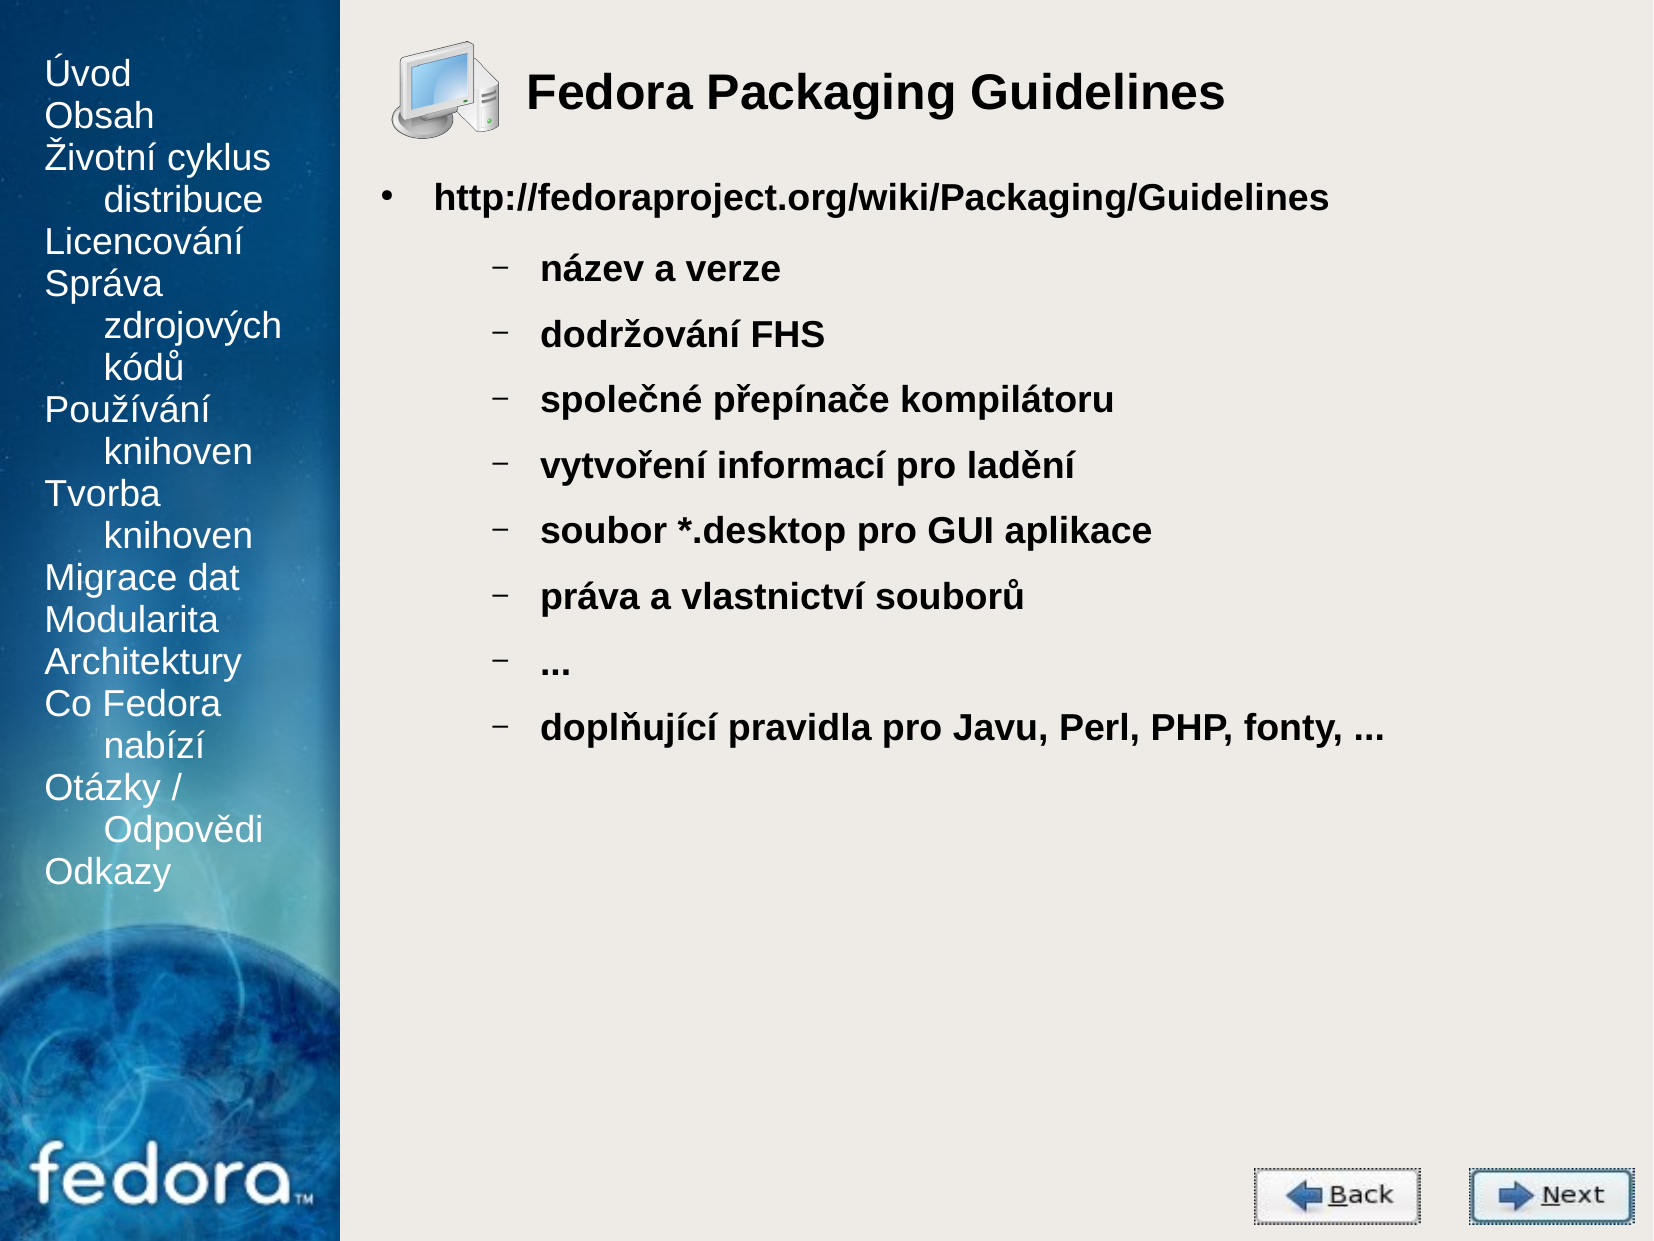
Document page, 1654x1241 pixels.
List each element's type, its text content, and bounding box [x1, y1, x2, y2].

text_box Fedora Packaging Guidelines [511, 56, 1316, 128]
text_box Úvod Obsah Životní cyklus distribuce Licencování Správa zdrojových kódů Používání knihoven Tvorba knihoven Migrace dat Modularita Architektury Co Fedora nabízí Otázky / Odpovědi Odkazy [29, 45, 327, 901]
picture [0, 0, 1654, 1241]
list http://fedoraproject.org/wiki/Packaging/Guidelines název a verze dodržování FHS společné přepínače kompilátoru vytvoření informací pro ladění soubor *.desktop pro GUI aplikace práva a vlastnictví souborů ... doplňující pravidla pro Javu, Perl, PHP, fonty, ... [362, 175, 1571, 1147]
